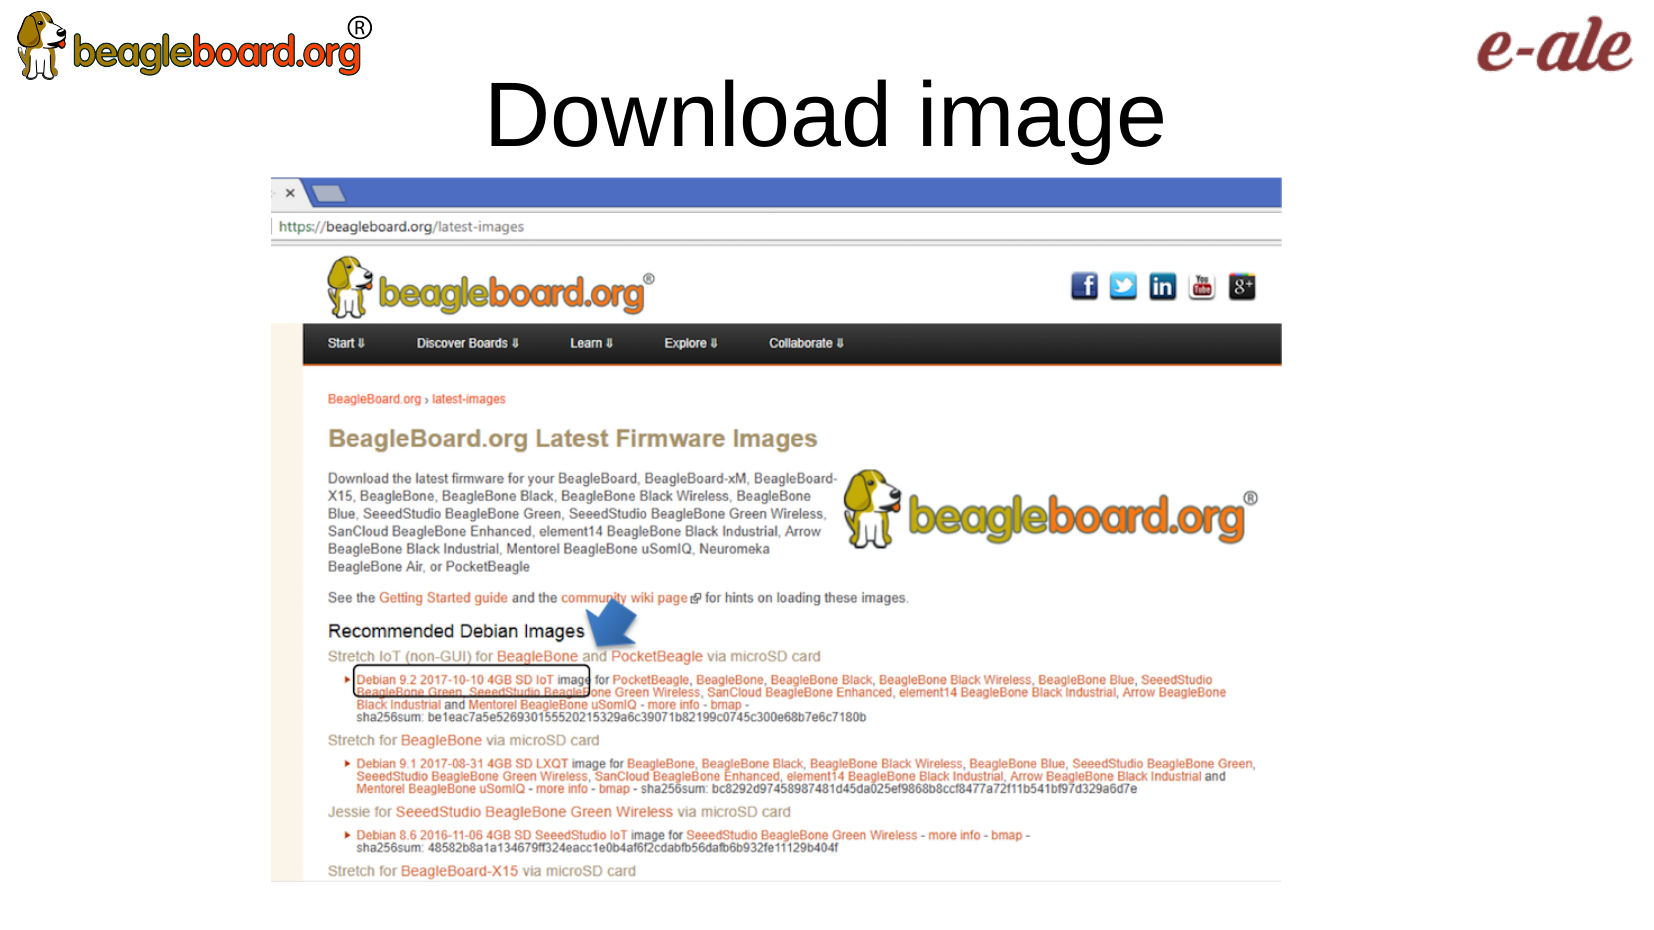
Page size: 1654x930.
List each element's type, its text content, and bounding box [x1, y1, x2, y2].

picture [271, 177, 1282, 882]
picture [17, 11, 372, 80]
picture [1475, 14, 1636, 74]
title Download image [82, 37, 1571, 193]
